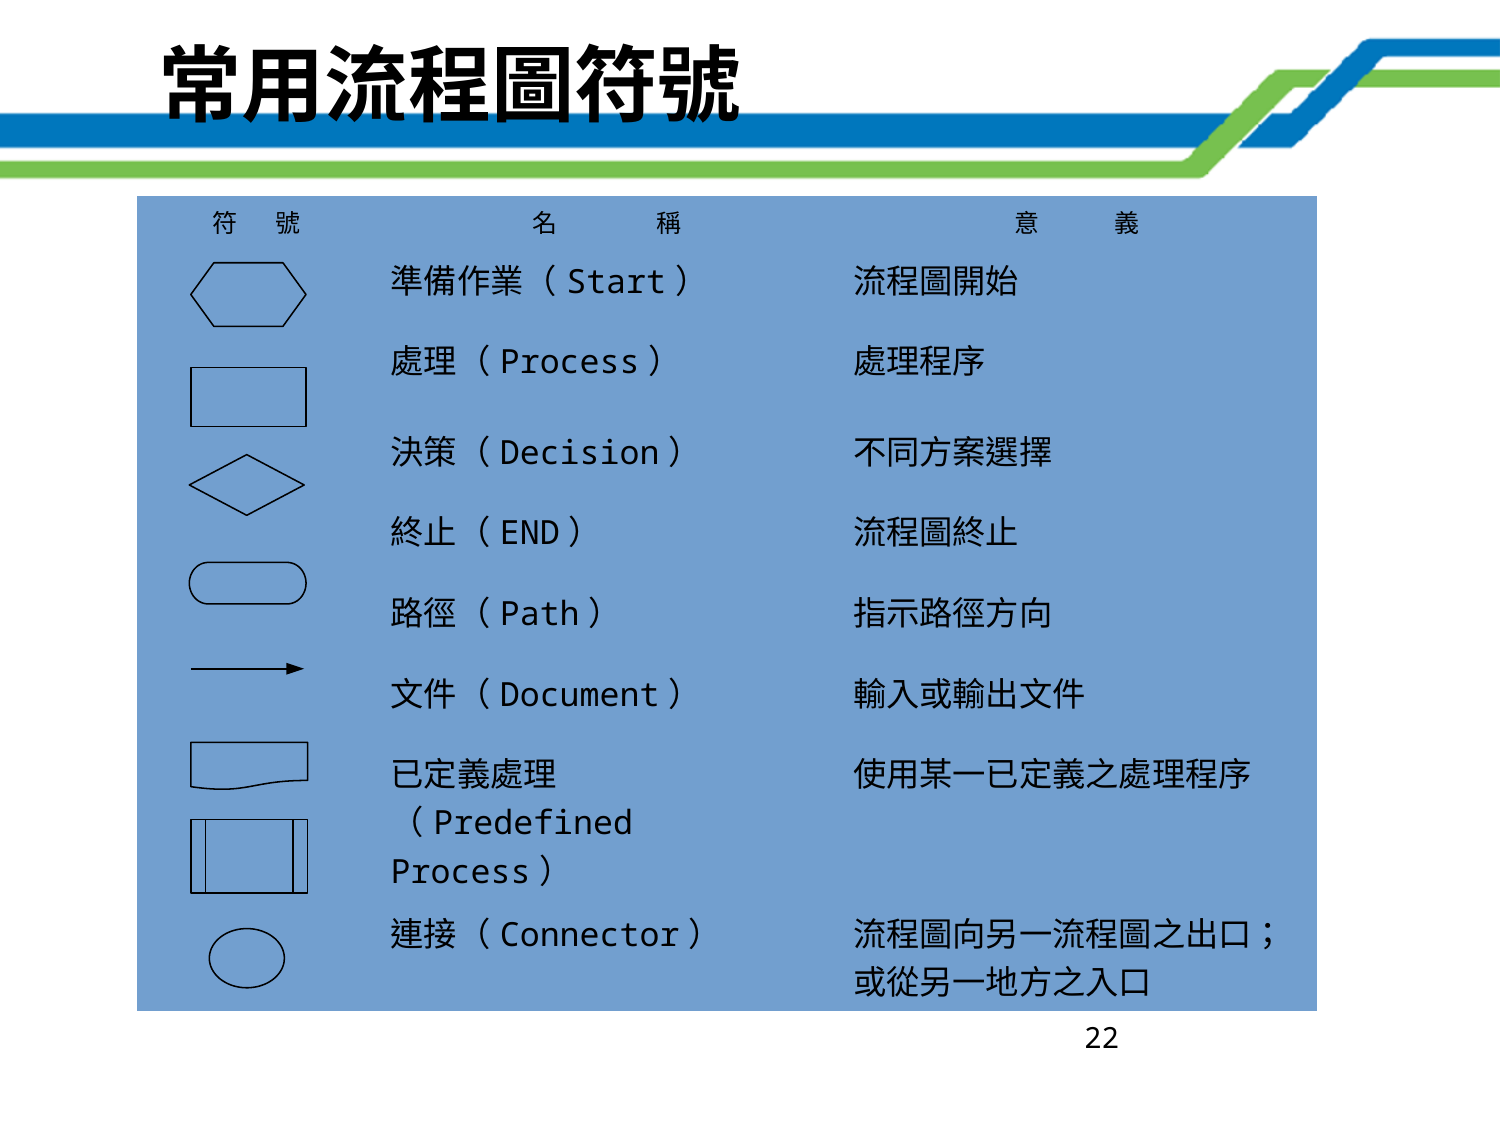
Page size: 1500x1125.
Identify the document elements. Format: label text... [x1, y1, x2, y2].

table_cell [193, 456, 300, 499]
table_cell [137, 247, 376, 328]
table_cell 文件（Document） [376, 660, 838, 741]
table_cell [137, 328, 376, 418]
table_cell 連接（Connector） [376, 900, 838, 1011]
table_header 名 稱 [376, 196, 838, 247]
table_cell [191, 564, 304, 580]
table_cell [137, 741, 376, 900]
table_cell [192, 418, 305, 426]
table_cell 使用某一已定義之處理程序 [838, 741, 1317, 900]
table_cell [192, 744, 306, 788]
table_cell 決策（Decision） [376, 418, 838, 499]
table_cell [137, 418, 376, 499]
title 常用流程圖符號 [125, 24, 776, 113]
table_header 意 義 [838, 196, 1317, 247]
table_cell [192, 368, 305, 418]
table_cell 流程圖向另一流程圖之出口；或從另一地方之入口 [838, 900, 1317, 1011]
table_cell [220, 499, 274, 514]
table_cell [137, 580, 376, 660]
table_cell 準備作業（Start） [376, 247, 838, 328]
table_cell 處理程序 [838, 328, 1317, 418]
table_cell [137, 900, 376, 1011]
table_cell [137, 499, 376, 580]
table_cell 處理（Process） [376, 328, 838, 418]
text_box [1069, 1011, 1382, 1087]
table_cell 不同方案選擇 [838, 418, 1317, 499]
table_cell 輸入或輸出文件 [838, 660, 1317, 741]
table_header 符 號 [137, 196, 376, 247]
table_cell [137, 660, 376, 741]
table_cell [193, 264, 304, 325]
table_cell [191, 580, 305, 603]
table_cell 流程圖終止 [838, 499, 1317, 580]
table_cell 流程圖開始 [838, 247, 1317, 328]
table_cell 路徑（Path） [376, 580, 838, 660]
table_cell 終止（END） [376, 499, 838, 580]
table_cell 指示路徑方向 [838, 580, 1317, 660]
table_cell 已定義處理 （Predefined Process） [376, 741, 838, 900]
